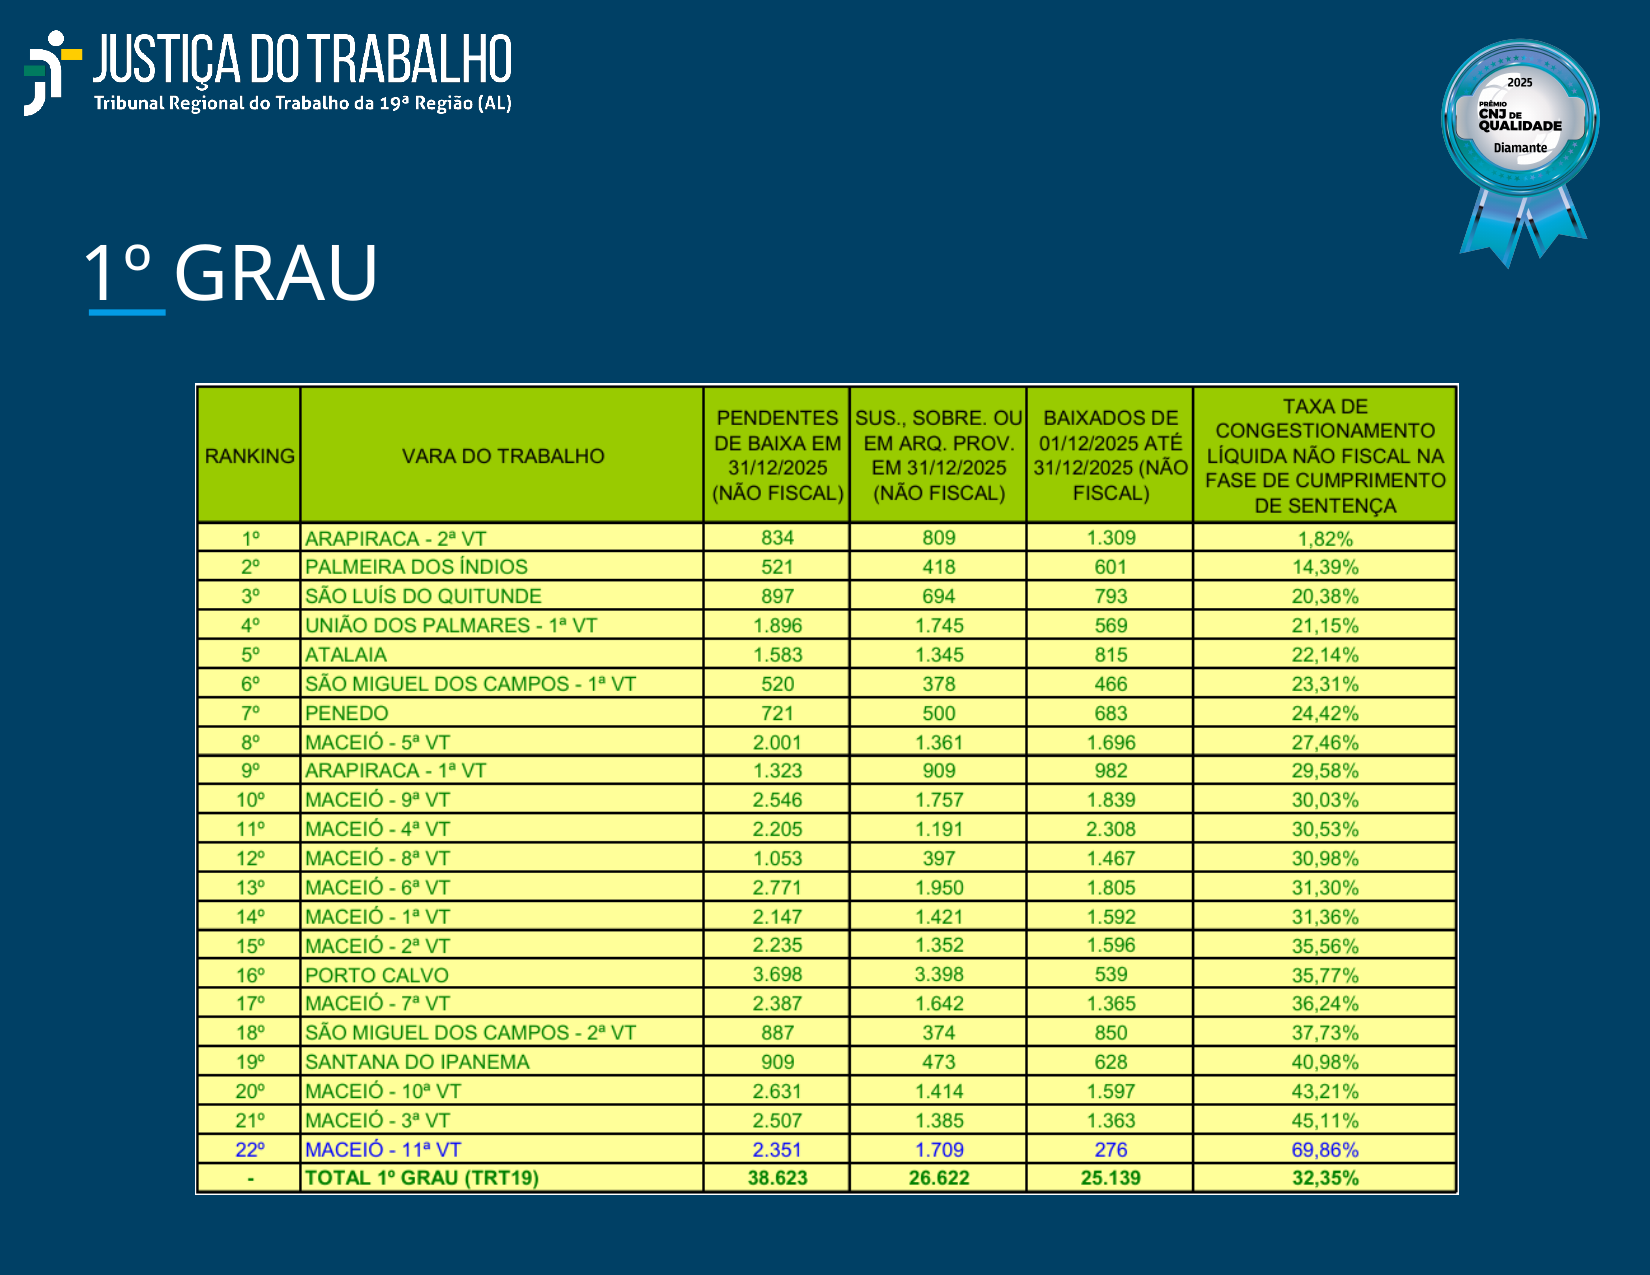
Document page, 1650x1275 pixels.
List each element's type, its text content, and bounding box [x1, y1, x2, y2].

picture [24, 30, 511, 116]
picture [195, 383, 1459, 1195]
title 1º GRAU [60, 171, 787, 335]
picture [1440, 37, 1601, 271]
